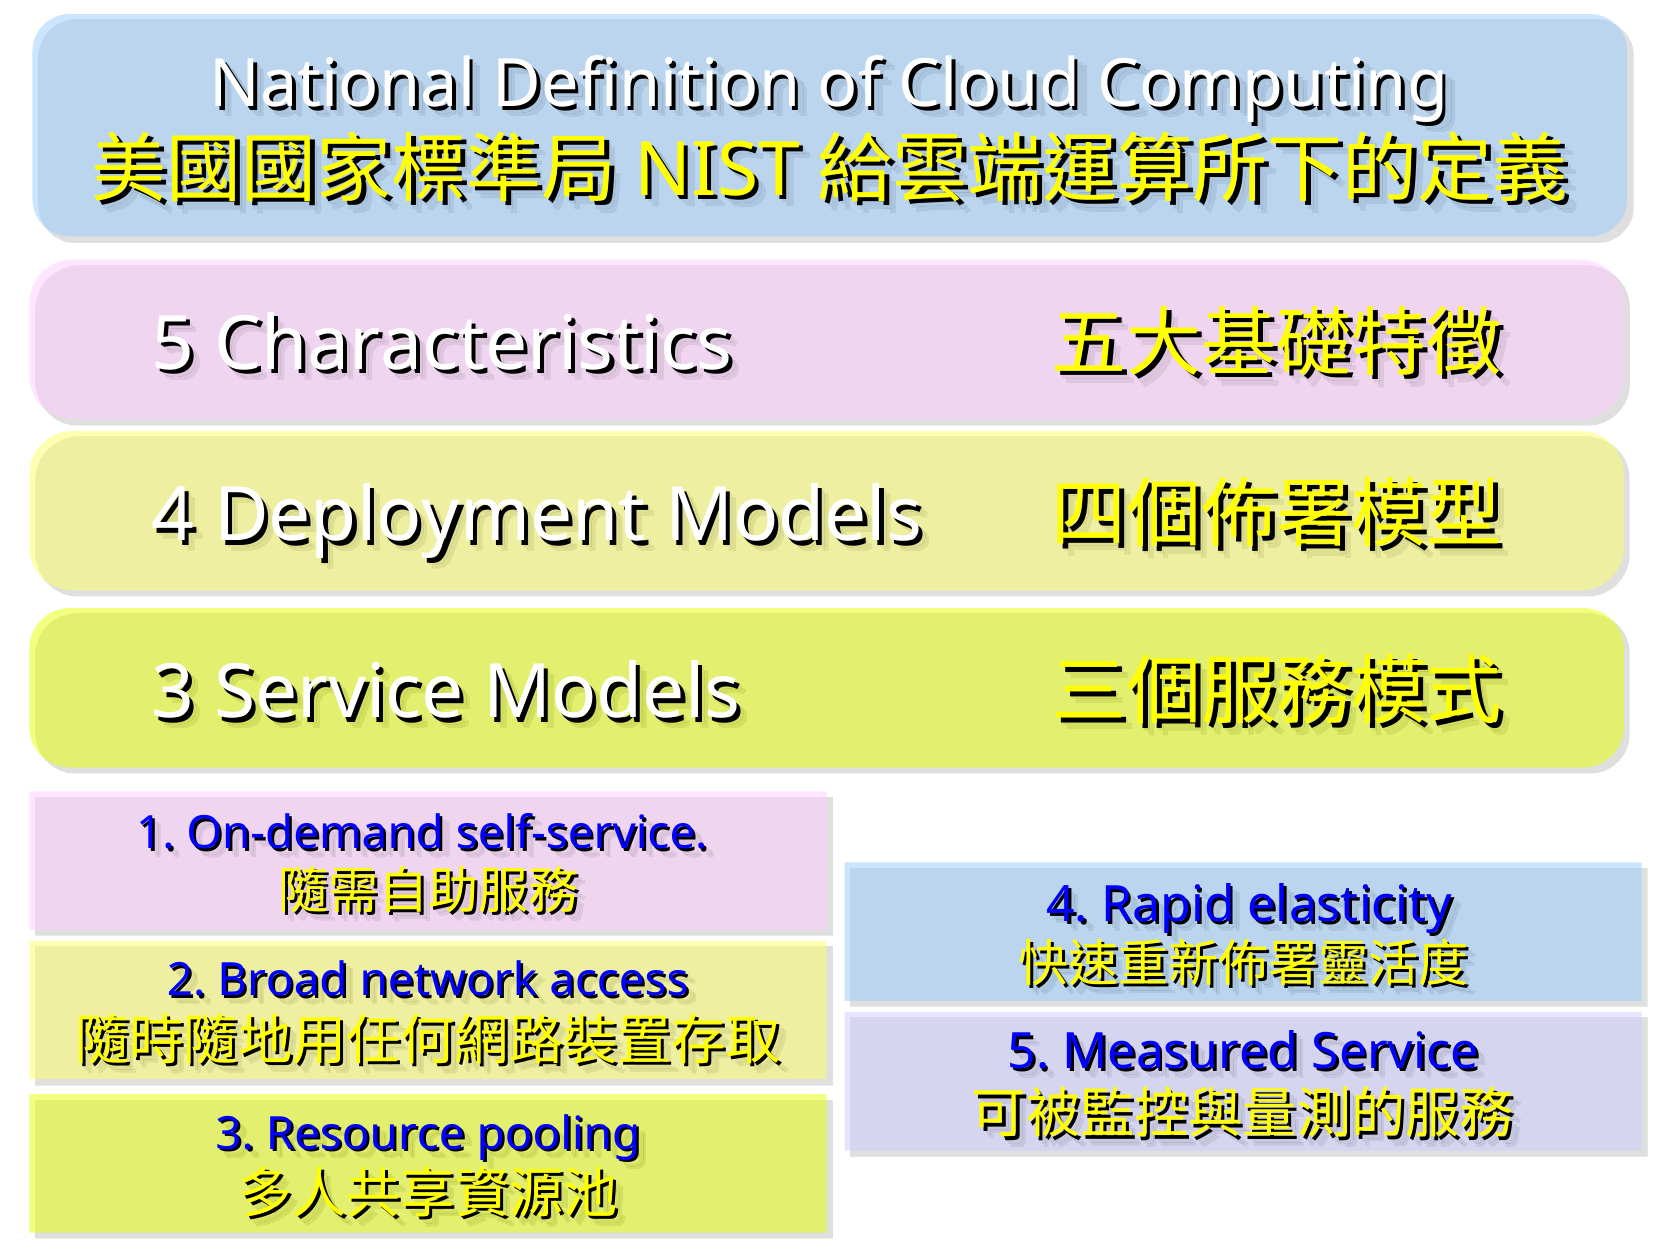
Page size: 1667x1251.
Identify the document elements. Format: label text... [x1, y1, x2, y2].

text_box 3. Resource pooling 多人共享資源池 [29, 1094, 827, 1233]
text_box 4 Deployment Models 四個佈署模型 [29, 431, 1624, 591]
text_box 5. Measured Service 可被監控與量測的服務 [844, 1011, 1642, 1151]
text_box 1. On-demand self-service. 隨需自助服務 [29, 791, 827, 930]
text_box 2. Broad network access 隨時隨地用任何網路裝置存取 [29, 940, 827, 1080]
text_box 4. Rapid elasticity 快速重新佈署靈活度 [844, 862, 1642, 1001]
text_box National Definition of Cloud Computing 美國國家標準局NIST給雲端運算所下的定義 [32, 14, 1628, 237]
text_box 5 Characteristics 五大基礎特徵 [29, 259, 1624, 420]
text_box 3 Service Models 三個服務模式 [29, 608, 1624, 768]
